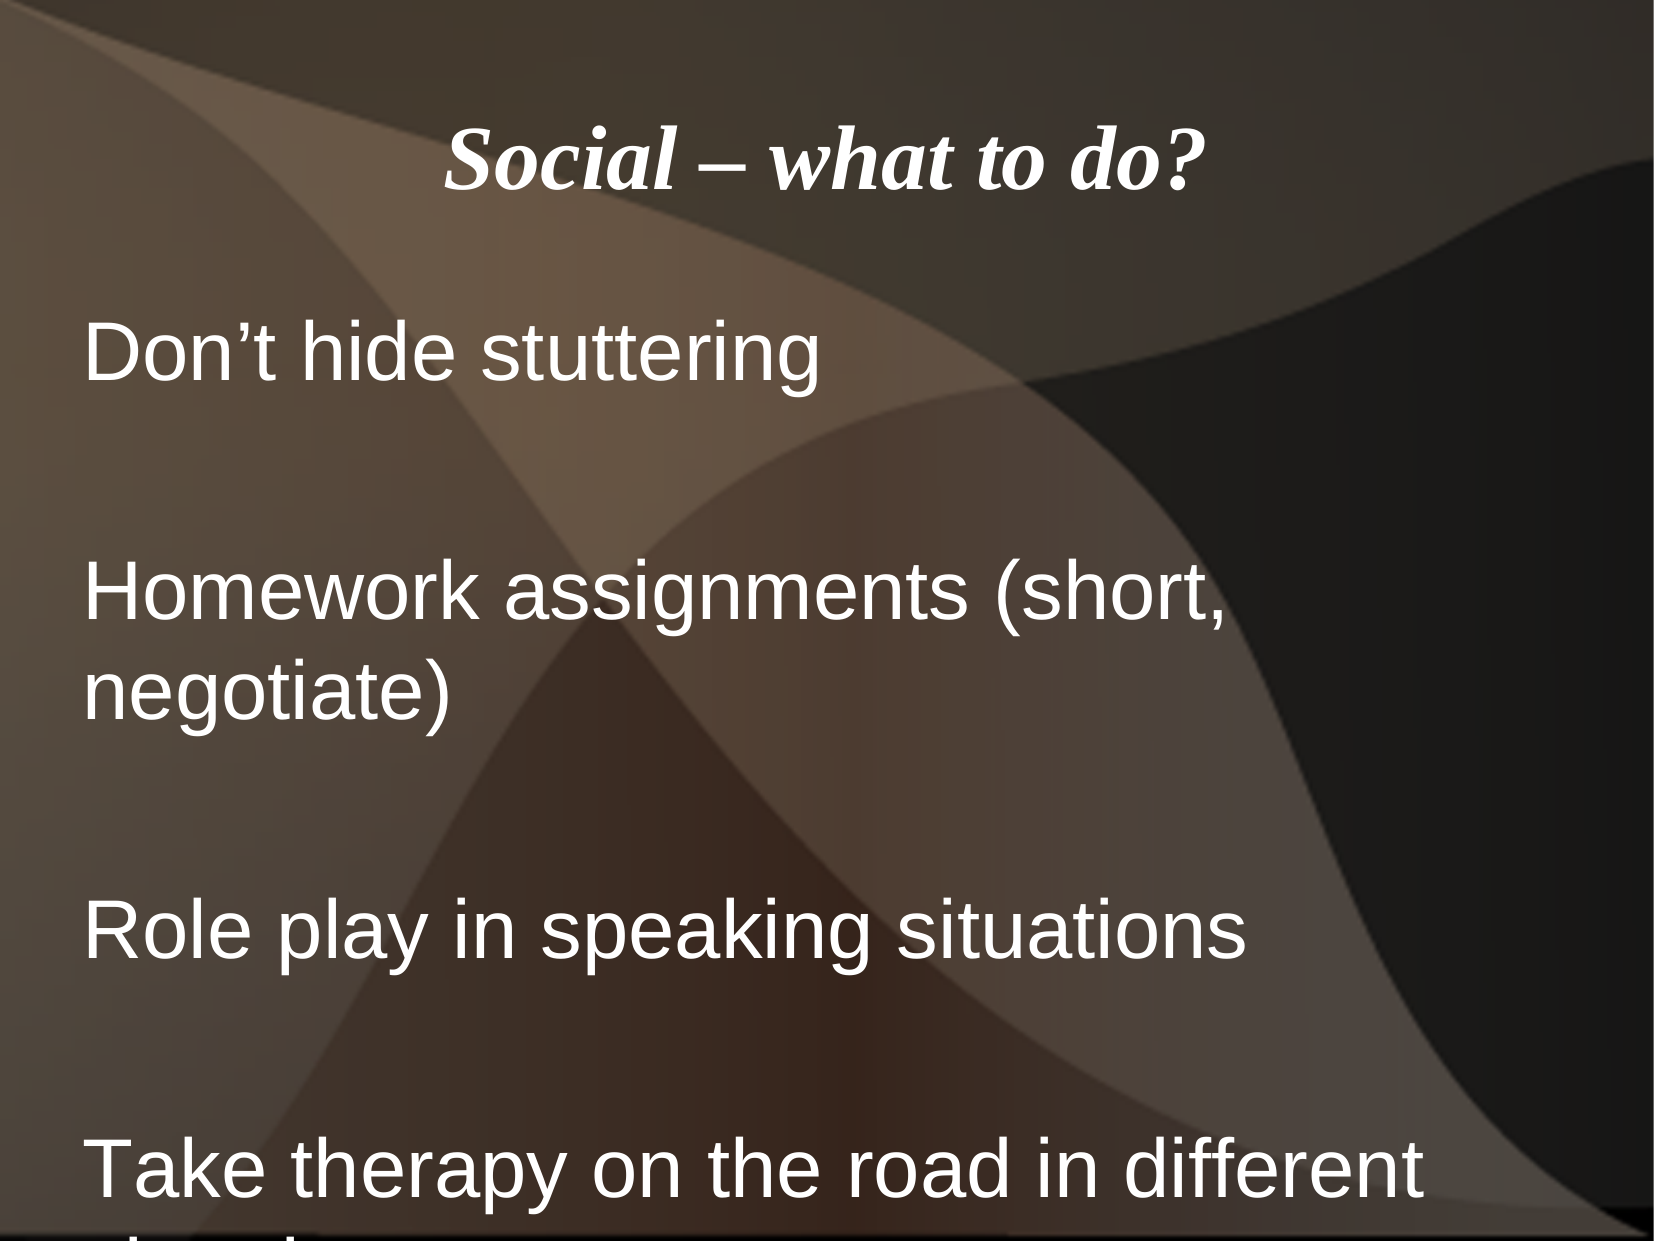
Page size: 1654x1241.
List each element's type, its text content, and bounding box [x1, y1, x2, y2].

subtitle Don’t hide stuttering Homework assignments (short, negotiate) Role play in speaking situations Take therapy on the road in different situations [82, 297, 1571, 1102]
title Social – what to do? [82, 56, 1571, 250]
